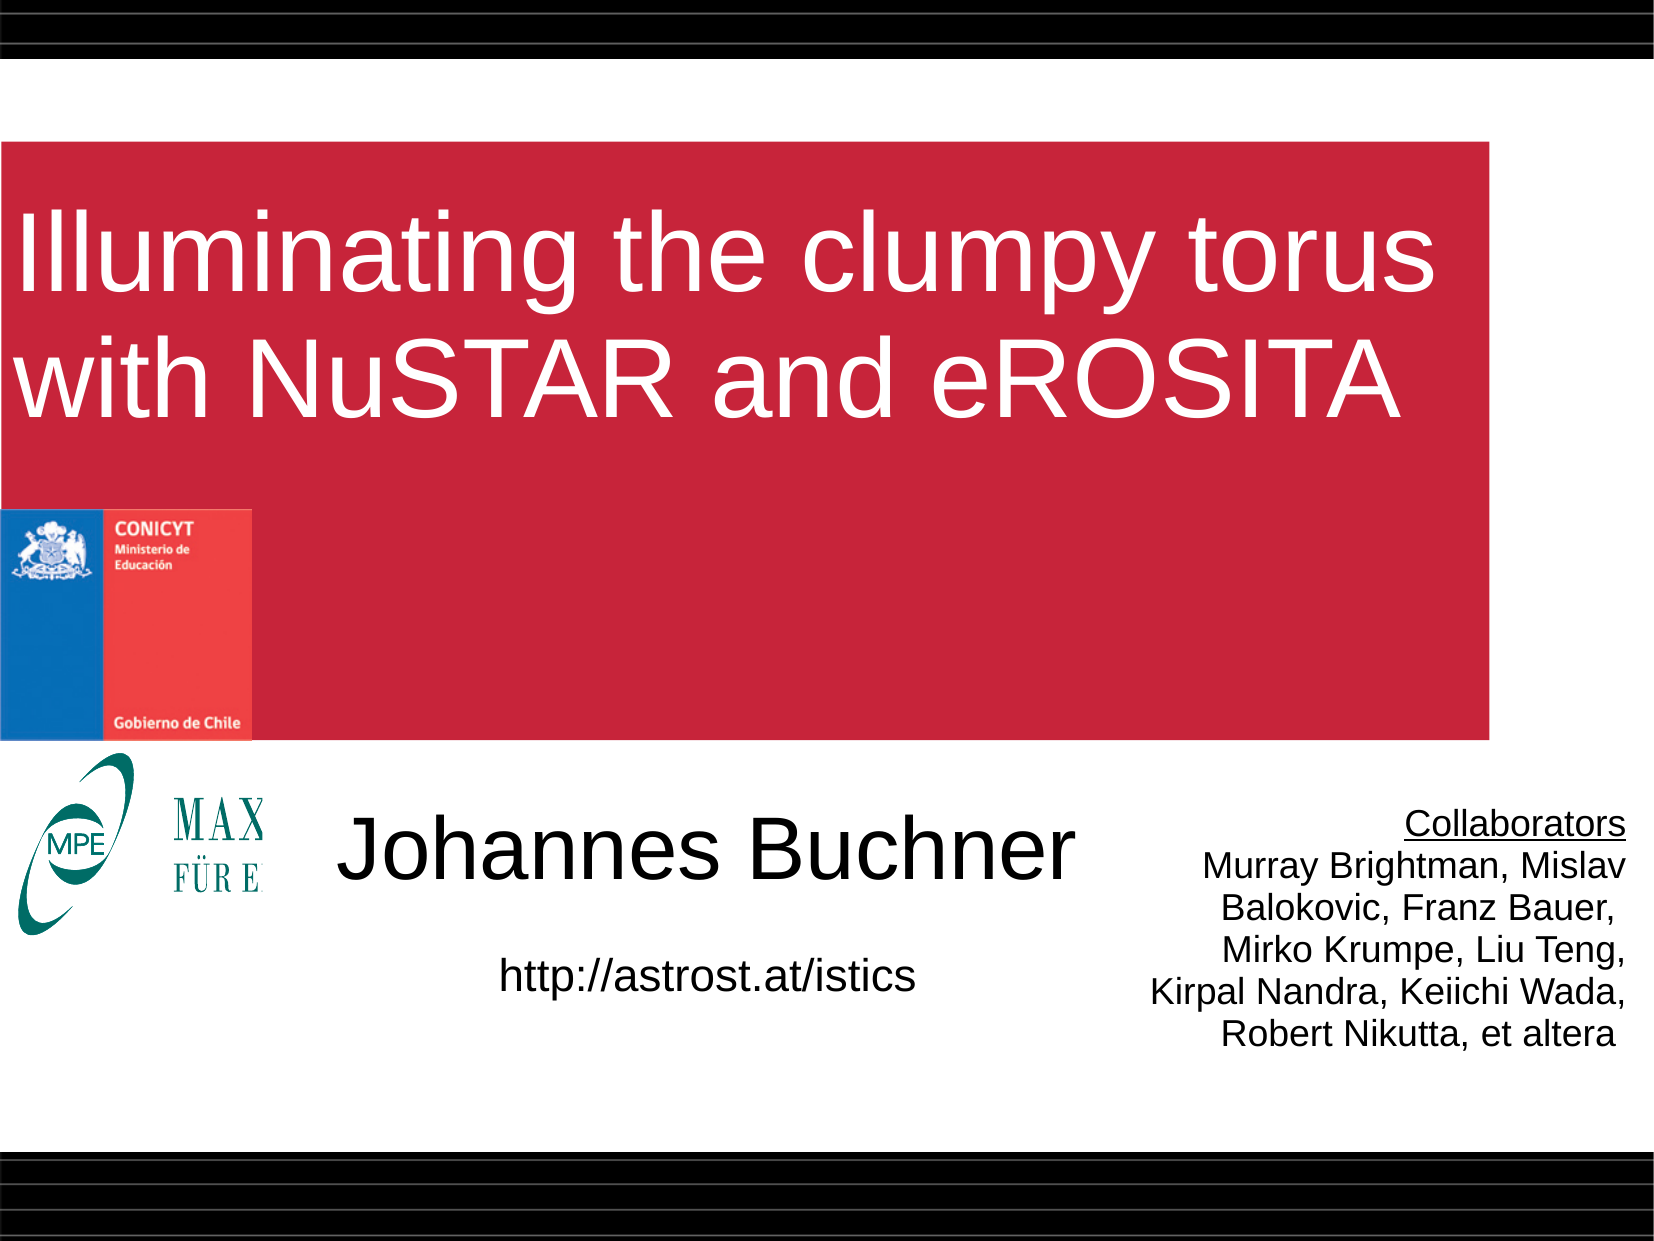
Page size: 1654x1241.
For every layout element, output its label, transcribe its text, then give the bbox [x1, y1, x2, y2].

title Illuminating the clumpy torus with NuSTAR and eROSITA [1, 141, 1490, 741]
picture [0, 1152, 1654, 1241]
picture [0, 0, 1654, 59]
text_box Collaborators Murray Brightman, Mislav Balokovic, Franz Bauer, Mirko Krumpe, Liu Teng, Kirpal Nandra, Keiichi Wada, Robert Nikutta, et altera [1110, 795, 1642, 1126]
picture [0, 509, 252, 741]
subtitle Johannes Buchner http://astrost.at/istics [336, 799, 1110, 1083]
picture [0, 750, 263, 976]
